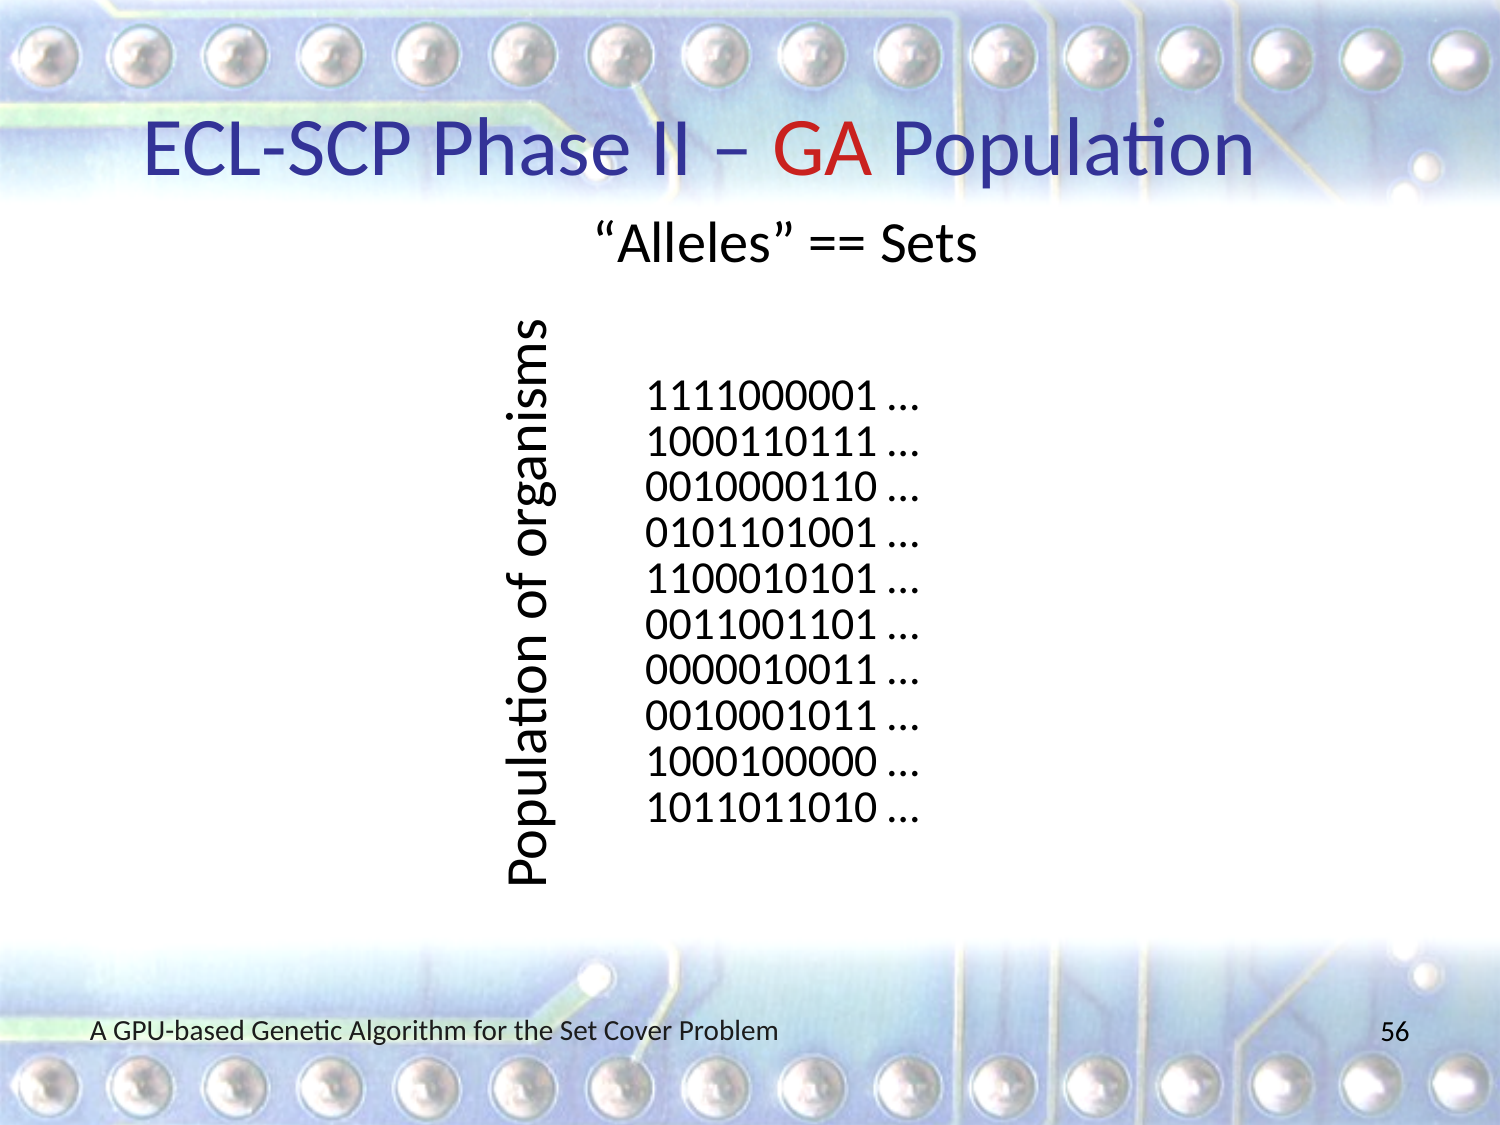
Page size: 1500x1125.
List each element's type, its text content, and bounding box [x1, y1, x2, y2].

picture [0, 0, 1500, 261]
text_box Population of organisms [495, 316, 600, 942]
text_box “Alleles” == Sets [447, 211, 1123, 316]
slide_number A GPU-based Genetic Algorithm for the Set Cover Problem [74, 979, 1113, 1055]
title ECL-SCP Phase II – GA Population [75, 89, 1425, 195]
picture [0, 884, 1500, 1125]
text_box 1111000001 … 1000110111 … 0010000110 … 0101101001 … 1100010101 … 0011001101 … 0000010011 … 0010001011 … 1000100000 … 1011011010 … [600, 316, 976, 924]
